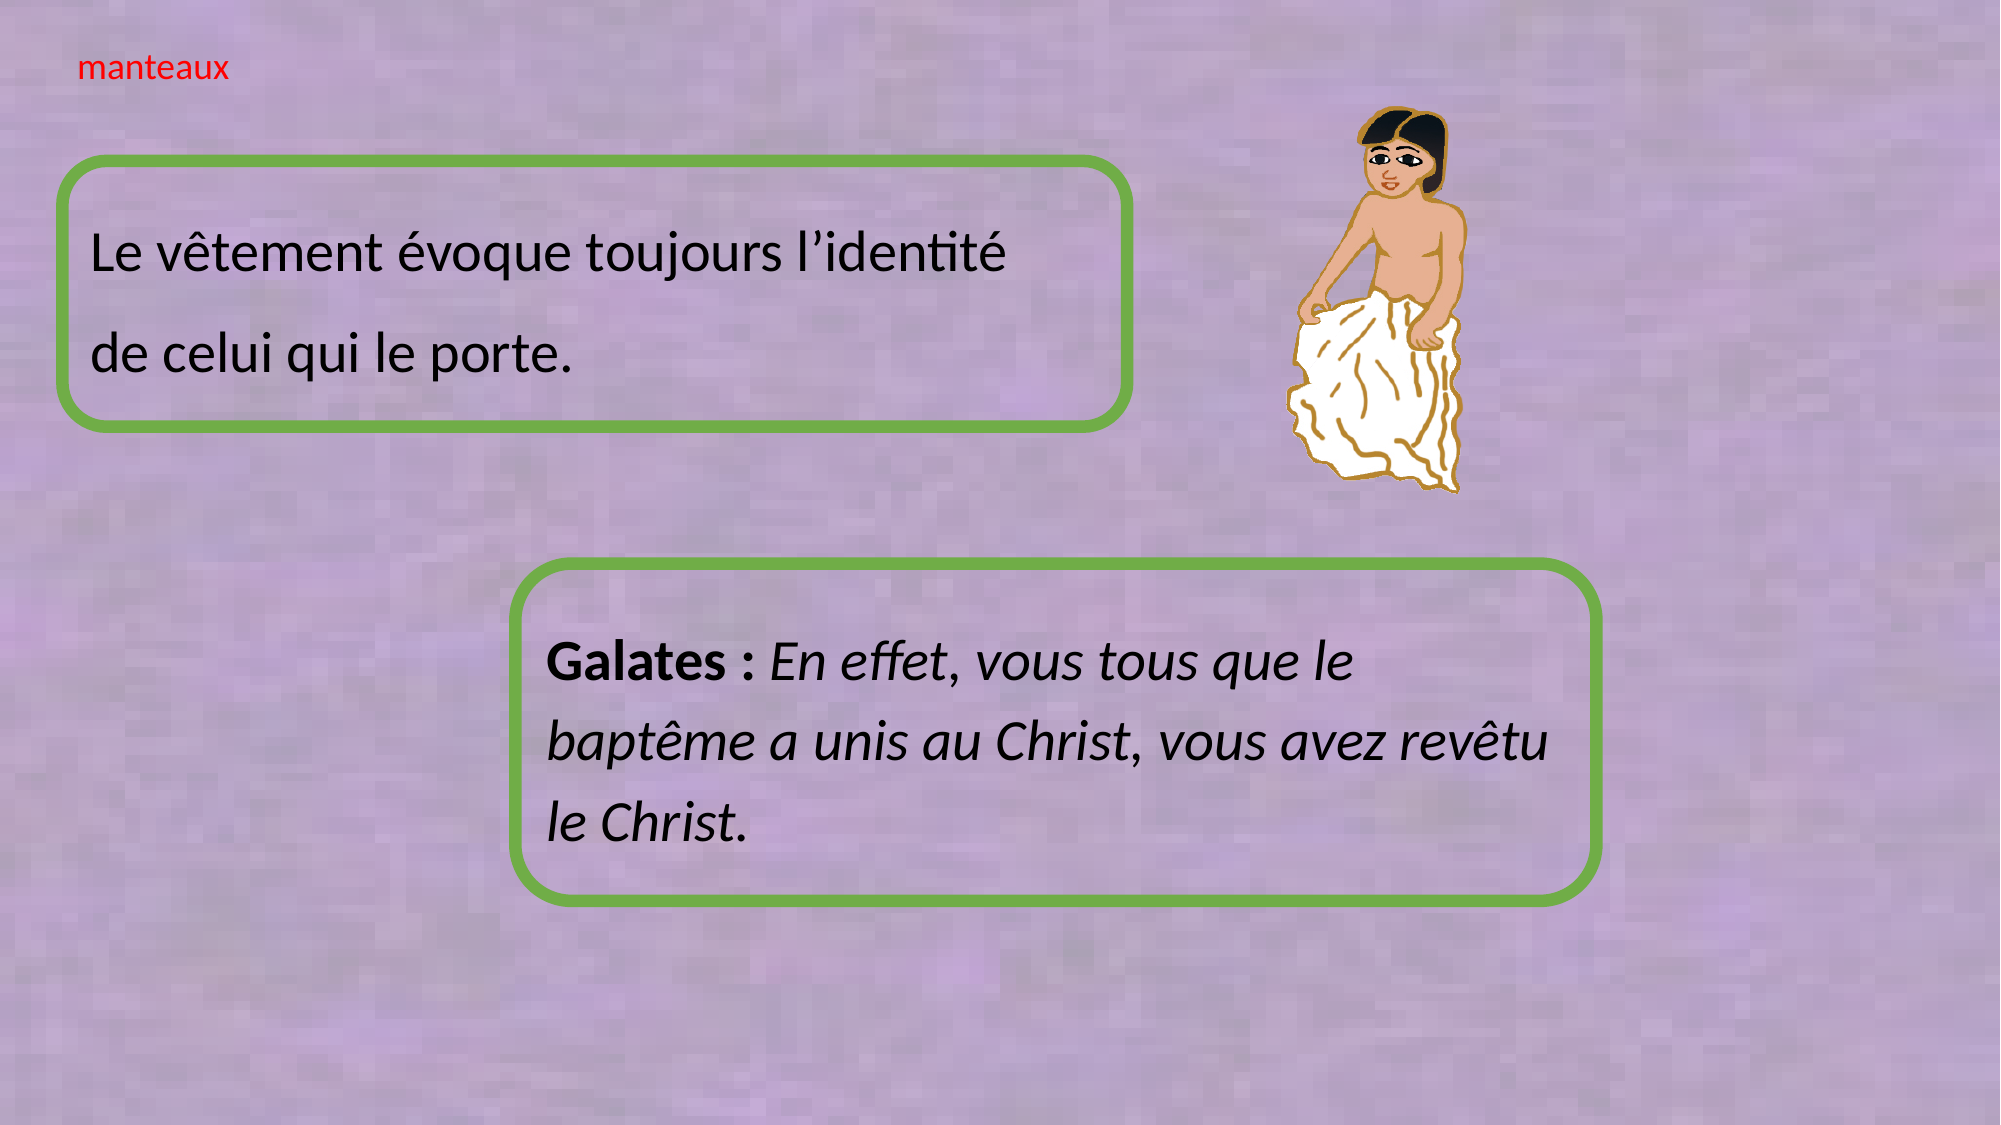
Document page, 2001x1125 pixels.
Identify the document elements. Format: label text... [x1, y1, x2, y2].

text_box Le vêtement évoque toujours l’identité de celui qui le porte. [62, 160, 1128, 427]
text_box manteaux [62, 34, 287, 95]
picture [1272, 84, 1518, 504]
text_box Galates : En effet, vous tous que le baptême a unis au Christ, vous avez revêtu le Christ. [515, 563, 1597, 901]
